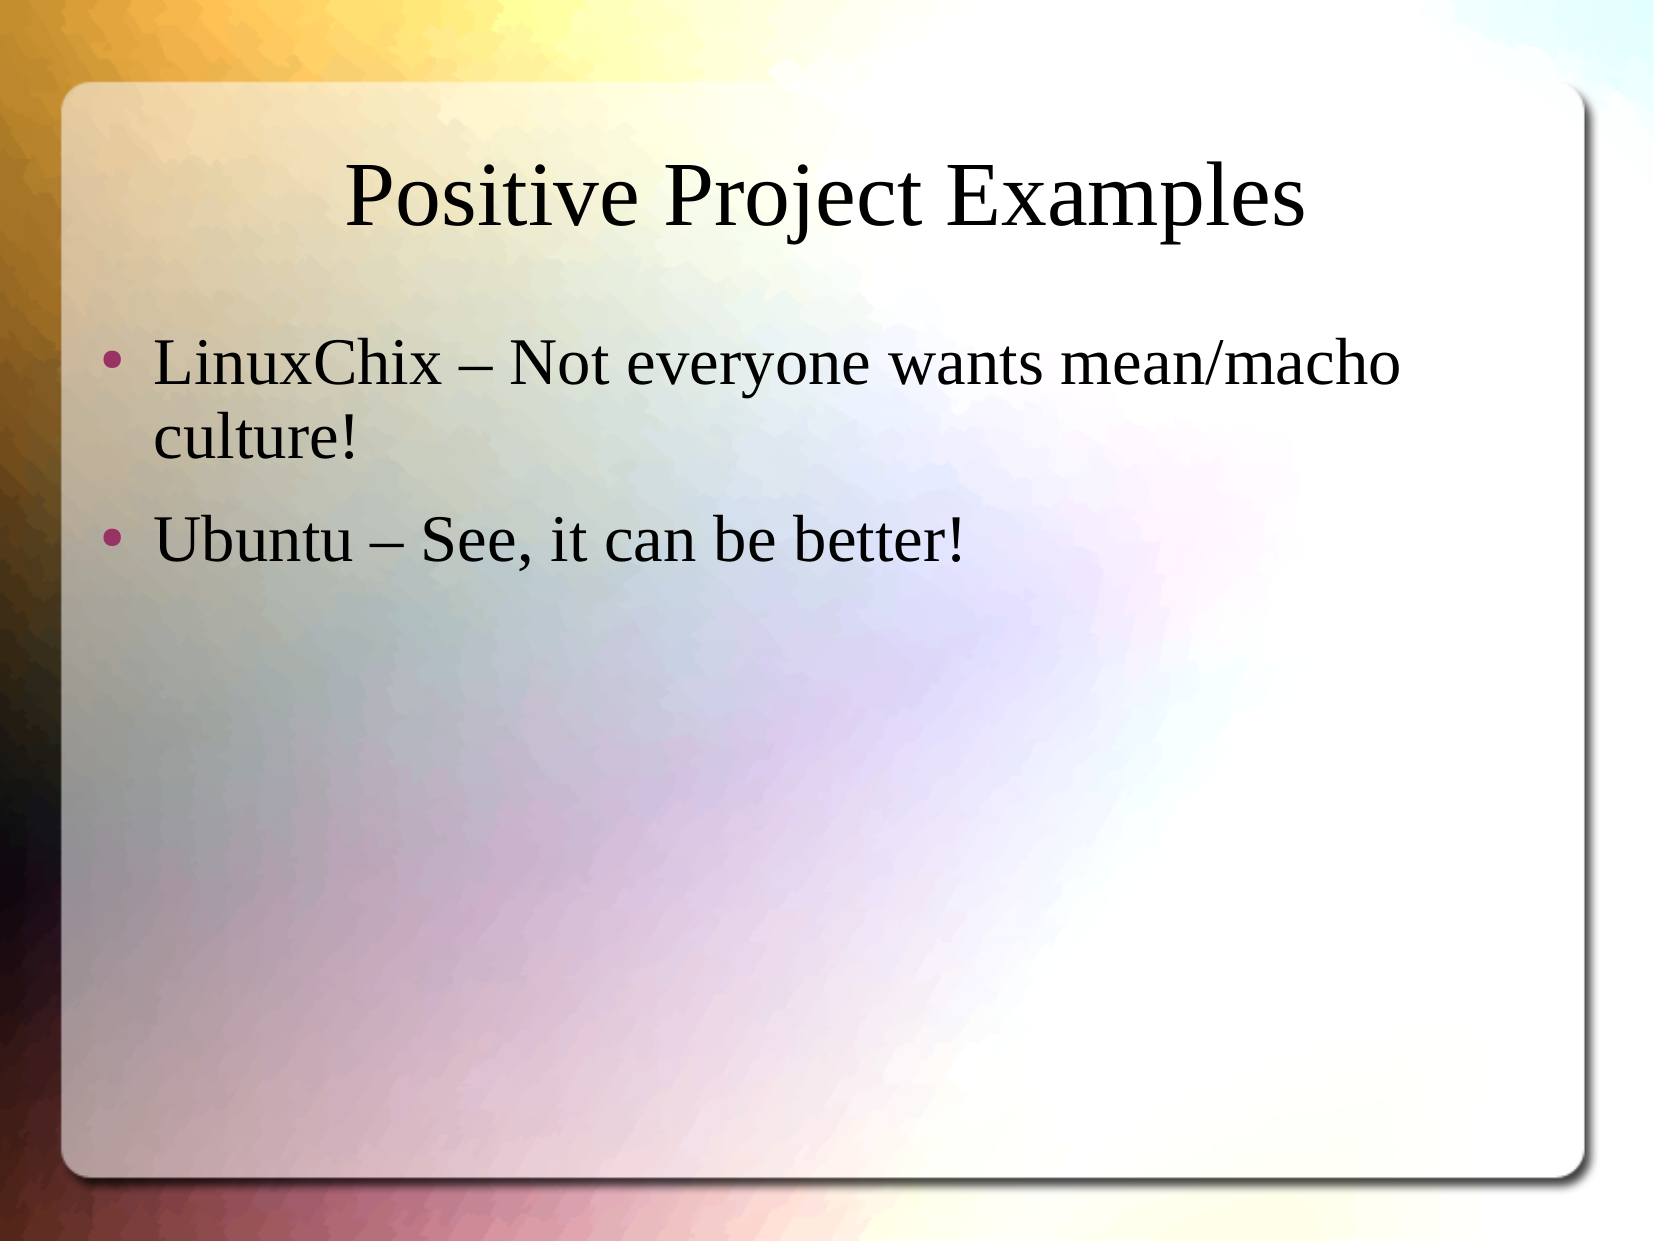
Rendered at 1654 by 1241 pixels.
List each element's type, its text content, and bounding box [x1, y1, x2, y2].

title Positive Project Examples [82, 98, 1571, 291]
picture [0, 0, 1654, 1241]
list LinuxChix – Not everyone wants mean/macho culture! Ubuntu – See, it can be better! [82, 324, 1571, 1129]
